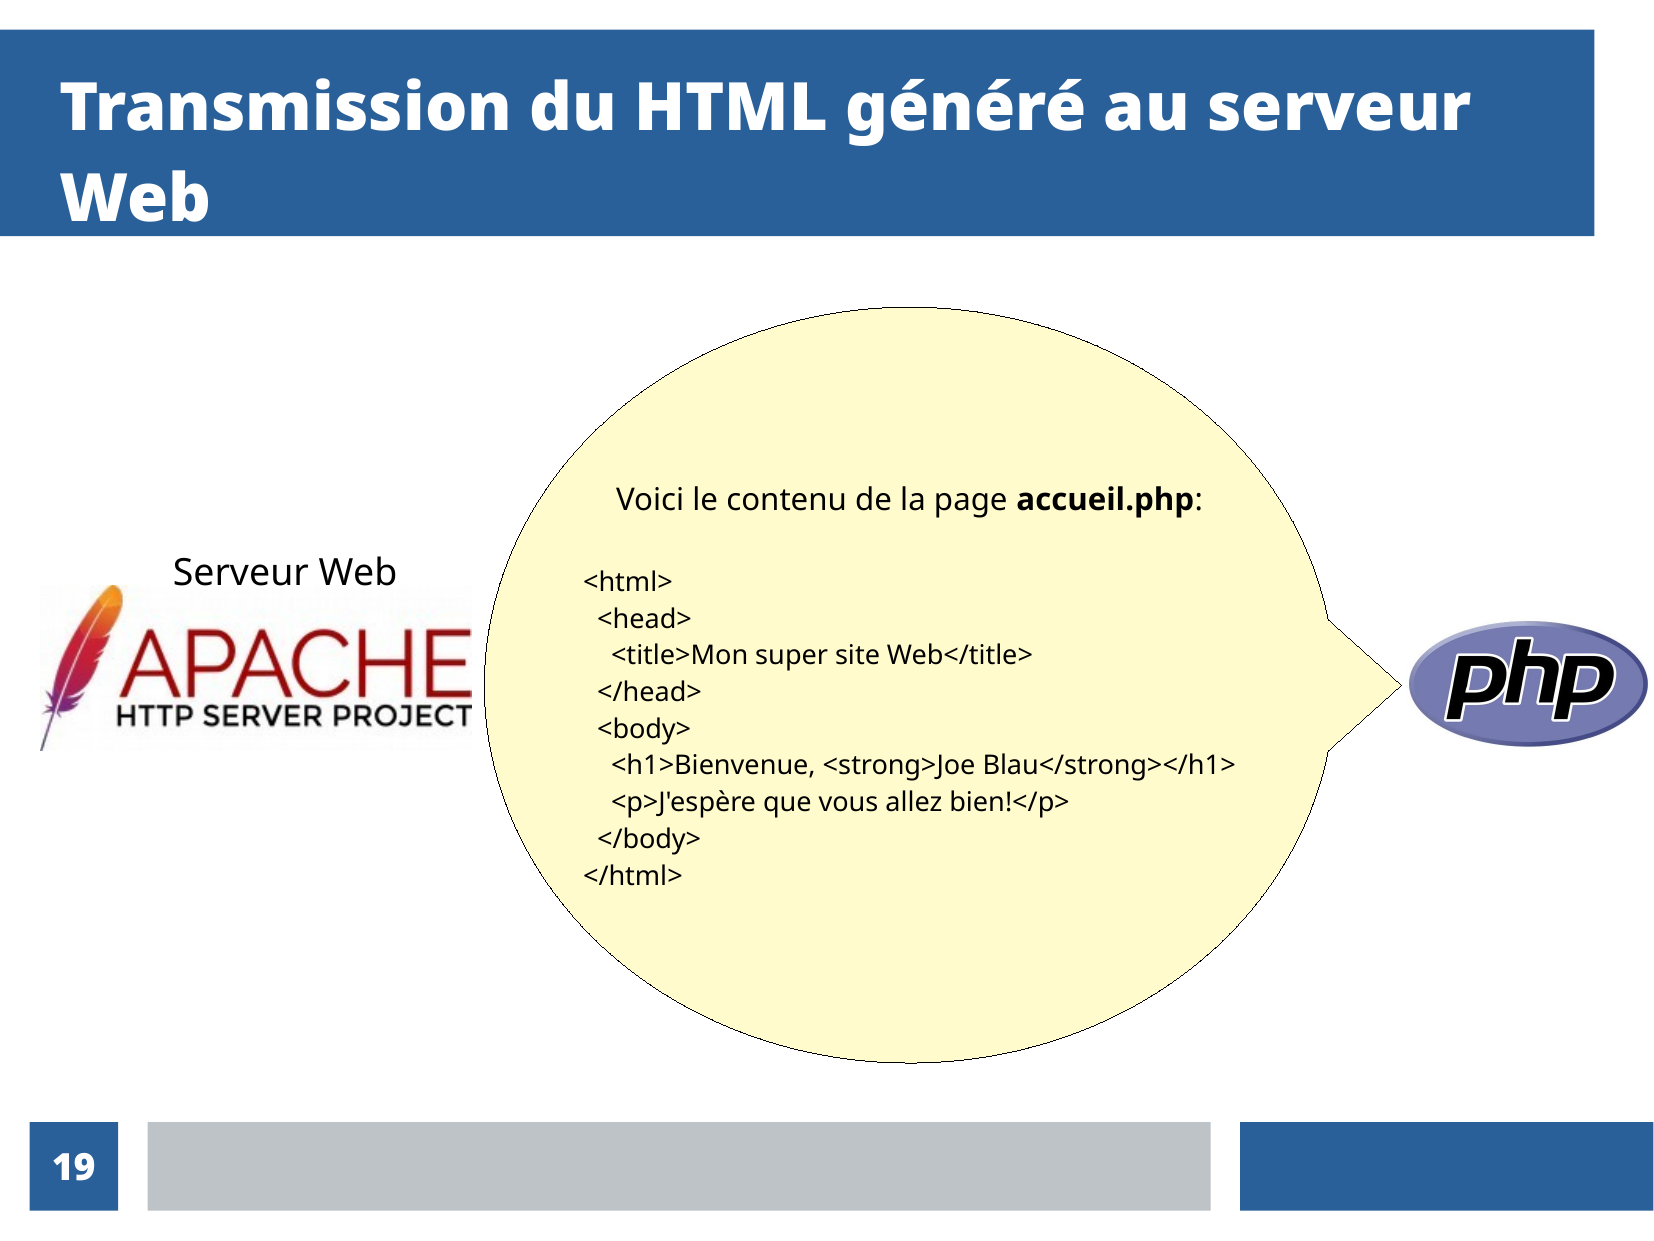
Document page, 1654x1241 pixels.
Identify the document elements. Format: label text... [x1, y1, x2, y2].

picture [40, 585, 472, 751]
picture [1405, 617, 1651, 751]
text_box Voici le contenu de la page accueil.php: <html> <head> <title>Mon super site Web</title> </head> <body> <h1>Bienvenue, <strong>Joe Blau</strong></h1> <p>J'espère que vous allez bien!</p> </body> </html> [484, 307, 1402, 1064]
text_box Serveur Web [158, 537, 430, 596]
title Transmission du HTML généré au serveur Web [59, 59, 1595, 207]
